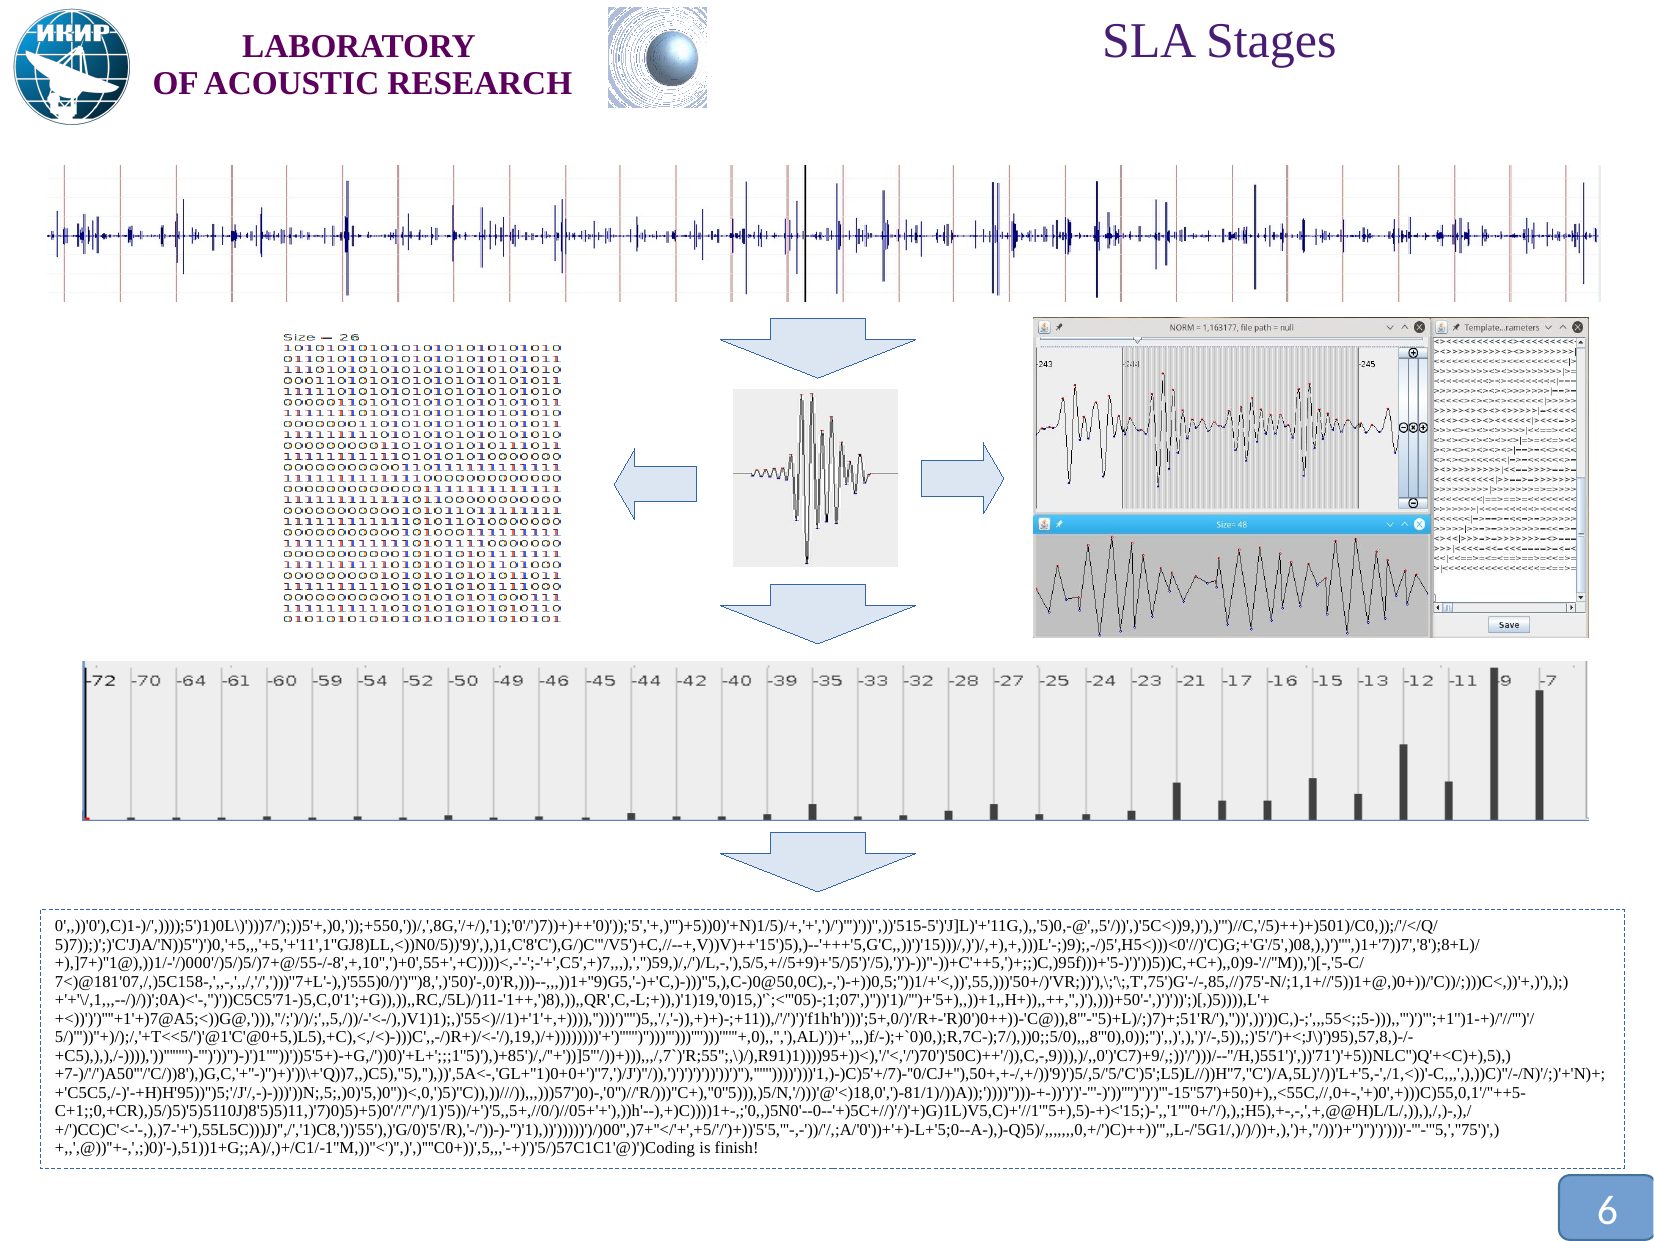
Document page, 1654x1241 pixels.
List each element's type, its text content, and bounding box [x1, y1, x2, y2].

picture [47, 165, 1601, 302]
text_box 6 [1558, 1175, 1654, 1240]
picture [733, 389, 898, 567]
text_box [673, 100, 690, 108]
text_box [653, 15, 665, 19]
text_box [608, 101, 614, 108]
picture [1033, 317, 1589, 638]
picture [82, 661, 1589, 821]
text_box [608, 7, 660, 108]
text_box LABORATORY OF ACOUSTIC RESEARCH [122, 20, 603, 109]
text_box [720, 584, 916, 644]
picture [283, 330, 572, 627]
picture [0, 0, 143, 134]
text_box [720, 832, 916, 892]
text_box [720, 318, 916, 379]
text_box 0',,))'0'),C)1-)/',))));5')1)0L\)')))7/');))5'+,)0,'));+550,'))/,',8G,'/+/),'1);'0'/')7))+)++'0)'));'5','+,)''')+5))0)'+N)1/5)/+,'+',')/')''')'))'',))'515-5')'J]L)'+'11G,),,'5)0,-@',,5'/))',)'5C<))9,)'),)''')//C,'/5)++)+)501)/C0,));/'/</Q/5)7));)';)'C'J)A/'N))5'')')0,'+5,,,'+5,'+'11',1''GJ8)LL,<))N0/5))'9)',),)1,C'8'C'),G/)C'''/V5')+C,//--+,V))V)++'15')5),)--'+++'5,G'C,,))')'15)))/,)')/,+),+,)))L'-;)9);,-/)5',H5<)))<0'//)'C)G;+'G'/5',)08,),)')'''',)1+'7))7','8');8+L)/+),]7+)''1@),))1/-'/)000'/)5/)5/)7+@/55-/-8',+,10'',')+0',55+',+C))))<,-'-';-'+',C5',+)7,,,),','')59,)/,/')/L,-,'),5/5,+//5+9)+'5/)5')'/5),')')-))''-))+C'++5,')+;;)C,)95f)))+'5-)')'))5))C,+C+),,0)9-'//''M)),')[-,'5-C/7<)@181'07,/,)5C158-,',,-,',,/,'/',')))''7+L'-),)'555)0/)')''')8,',)'50)'-,0)'R,)))--,,,))1+''9)G5,'-)+'C,)-)))''5,),C-)0@50,0C),-,')-+))0,5;''))1/+'<,))',55,)))'50+/)'VR;))'),\;'\;,T',75')G'-/-,85,//)75'-N/;1,1+//'5))1+@,)0+))/'C))/;)))C<,))'+,)'),);)+'+'\/,1,,,--/)/))';0A)<'-,'')'))C5C5'71-)5,C,0'1';+G)),)),,RC,/5L)/)11-'1++,')8),)),,QR',C,-L;+)),)'1)19,'0)15,)'`;<'''05)-;1;07',)''))'1)/''')+'5+),,))+1,,H+)),,++,'',)'),)))+50'-',)')'))';)[,)5)))),L'++<))')')''''+1'+)7@A5;<))G@,'))),''/;')/)/;',,5,/))/-'<-/),)V1)1);,)'55<)//1)+'1'+,+)))),'')))')'''')5,,'/,'-)),+)+)-;+11)),/'/')')'f1h'h')))';5+,0/)'/R+-'R)0')0++))-'C@)),8'''-''5)+L)/;)7)+;51'R/'),''))',))'))C,)-;',,,55<;;5-))),,''')')''';+1'')1-+)/'//''')'/5/)'''))''+)/);/,'+T<<5/')'@1'C'@0+5,)L5),+C),<,/<)-)))C',,-/)R+)/<-'/),19,)/+))))))))'+')'''''')'')))''')))'''')))''''''+,0),,'','),AL)'))+',,,)f/-);+`0)0,);R,7C-);7/),))0;;5/0),,,8'''0),0));'')',,)',),')'/-,5)),;)'5'/')+<;J\)')95),57,8,)-/-+C5),),),/-)))),'))'''''''')-''')'))'')-)')1''''))'))5'5+)-+G,/'))0)'+L+';;;1''5)'),)+85')/,/''+'))]5'''/))+))),,,/,7`)'R;55'';,\)/),R91)1))))95+))<),'/'<,'/')70')'50C)++'/)),C,-,9))),)/,,0')'C7)+9/,;))'/')))/--''/H,)551')',))'71')'+5))NLC'')Q'+<C)+),5),)+7-)/'/')A50'''/'C/))8'),)G,C,'+''-)'')+)'))\+'Q))7,,)C5),''5),''),))',5A<-,'GL+''1)0+0+')''7,')/J')''/)),')')')')'))'))')''),''''''))))')))'1,)-)C)5'+/7)-''0/CJ+''),50+,+-/,+/))'9)')5/,5/'5/'C')5';L5)L//))H''7,''C')/A,5L)'/))'L+'5,-',/1,<))'-C,,,',),))C)''/-/N)'/;)'+'N)+;+'C5C5,/-)'-+H)H'95))'')5;'/J'/,-)-)))'))N;,5;,)0)'5,)0''))<,0,')5)''C)),))///)),,,)))57')0)-,'0'')//'R/)))''C+),''0''5))),)5/N,'/)))'@'<)18,0',')-81/1)/))A));'))))'')))-+-))')')'-'''-)'))'''')'')')'''-15''57')+50)+),,<55C,//,0+-,'+)0',+)))C)55,0,1'/''++5-C+1;;0,+CR),)5/)5)'5)5110J)8'5)5)11,)'7)0)5)+5)0'/'/''/')/1)'5))/+')'5,,5+,//0/)//05+'+'),))h'--),+)C))))1+-,;'0,,)5N0'--0--'+)5C+//)'/)'+)G)1L)V5,C)+'//1'''5+),5)-+)<'15;)-',,'1''''0+/'/),),;H5),+-,-,',+,@@H)L/L/,)),),/,)-,),/+/')CC)C'<-'-,),)7-'+'),55L5C)))J)'',/','1)C8,'))'55'),)'G/0)'5'/R),'-/'))-)-'')'1),))')))))')/)00'',)7+''</'+',+5/'/')+))'5'5,'''-,-'))/'/,;A/'0'))+'+)-L+'5;0--A-),)-Q)5)/,,,,,,,0,+/')C)++))''',,L-/'5G1/,)/)/))+,),')+,''/))')+'')'')')')))'-'''-'''5,',''75')',)+,,',@))''+-,',;)0)'-),51))1+G;;A)/,)+/C1/-1''M,))''<')'',)',)''''C0+))',5,,,'-+)')'5/)57C1C1'@)')Coding is finish! [40, 909, 1625, 1169]
text_box SLA Stages [856, 5, 1583, 132]
text_box [921, 442, 1004, 514]
text_box [614, 448, 697, 520]
text_box [683, 7, 707, 28]
text_box [629, 16, 707, 108]
